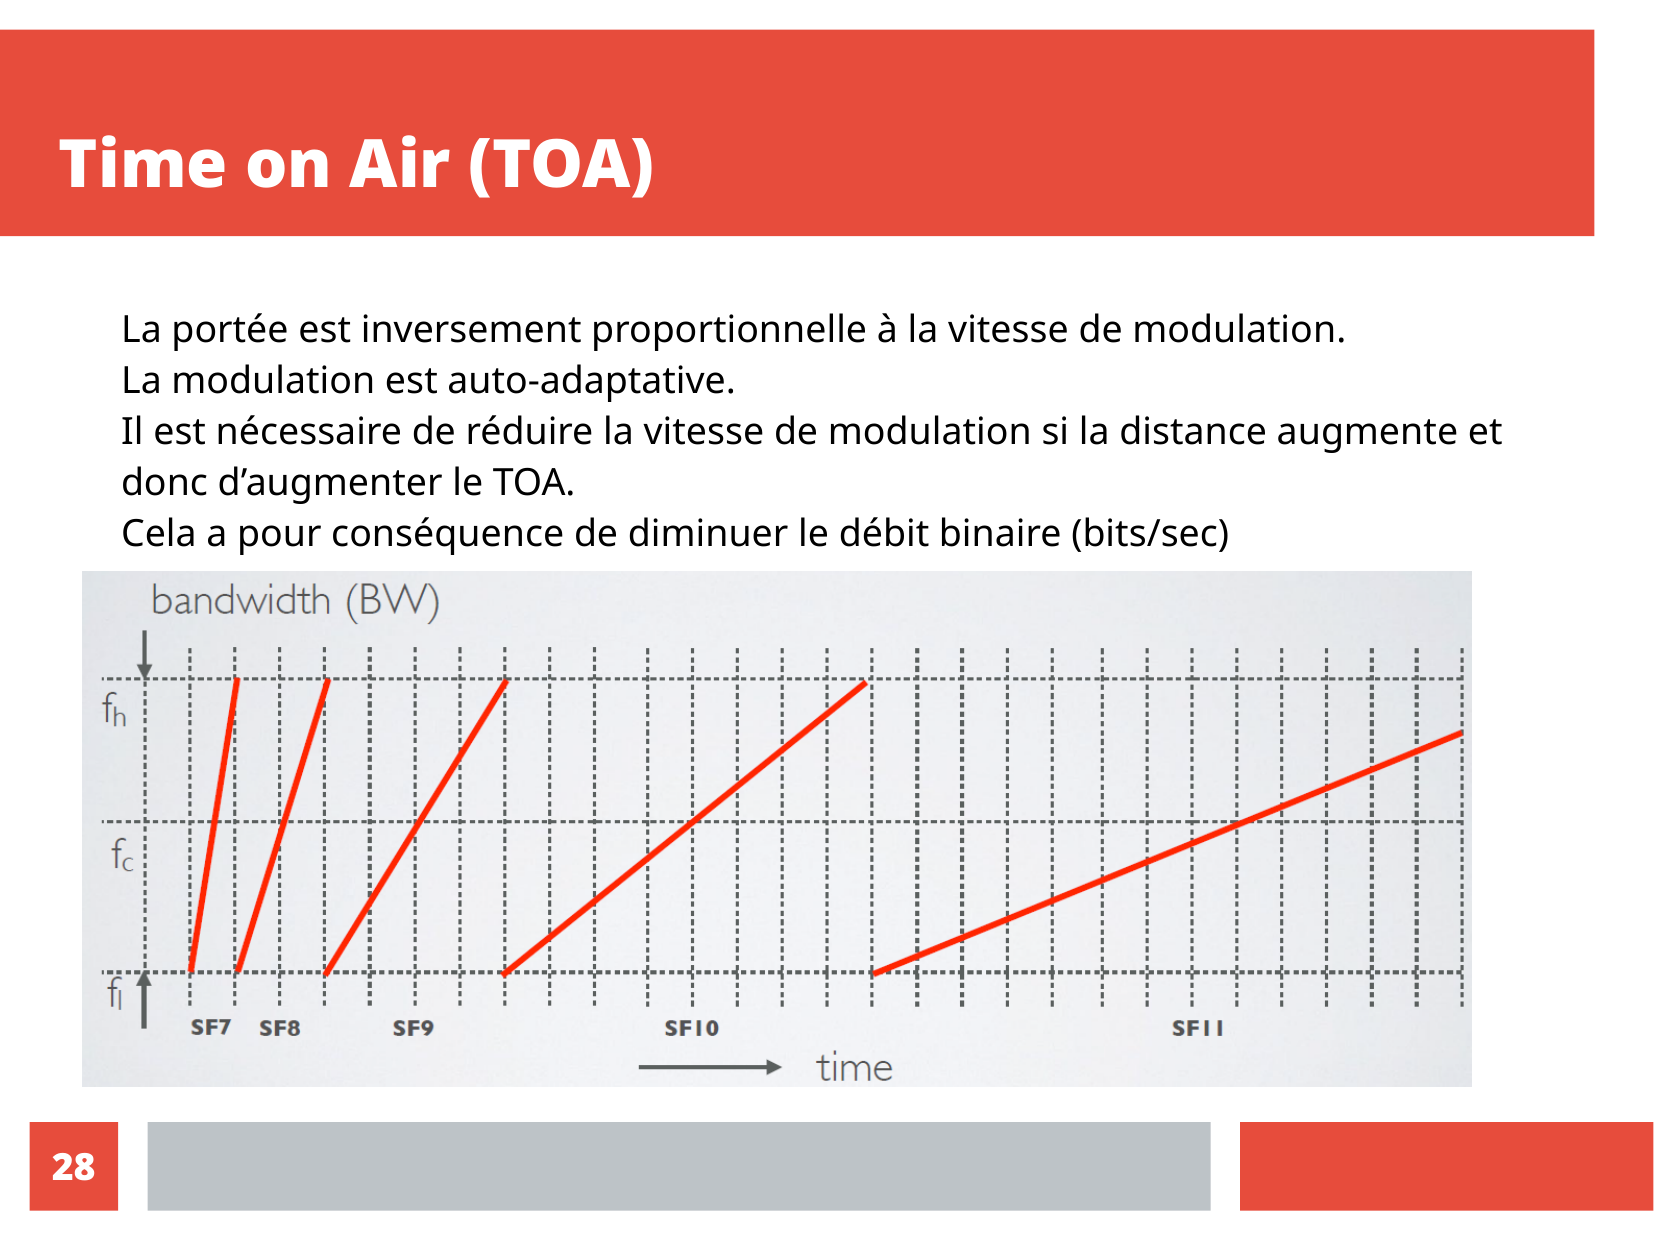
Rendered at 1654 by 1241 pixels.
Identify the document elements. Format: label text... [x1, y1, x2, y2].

text_box La portée est inversement proportionnelle à la vitesse de modulation. La modulation est auto-adaptative. Il est nécessaire de réduire la vitesse de modulation si la distance augmente et donc d’augmenter le TOA. Cela a pour conséquence de diminuer le débit binaire (bits/sec) [106, 295, 1571, 547]
title Time on Air (TOA) [59, 59, 1595, 207]
picture [82, 571, 1472, 1087]
